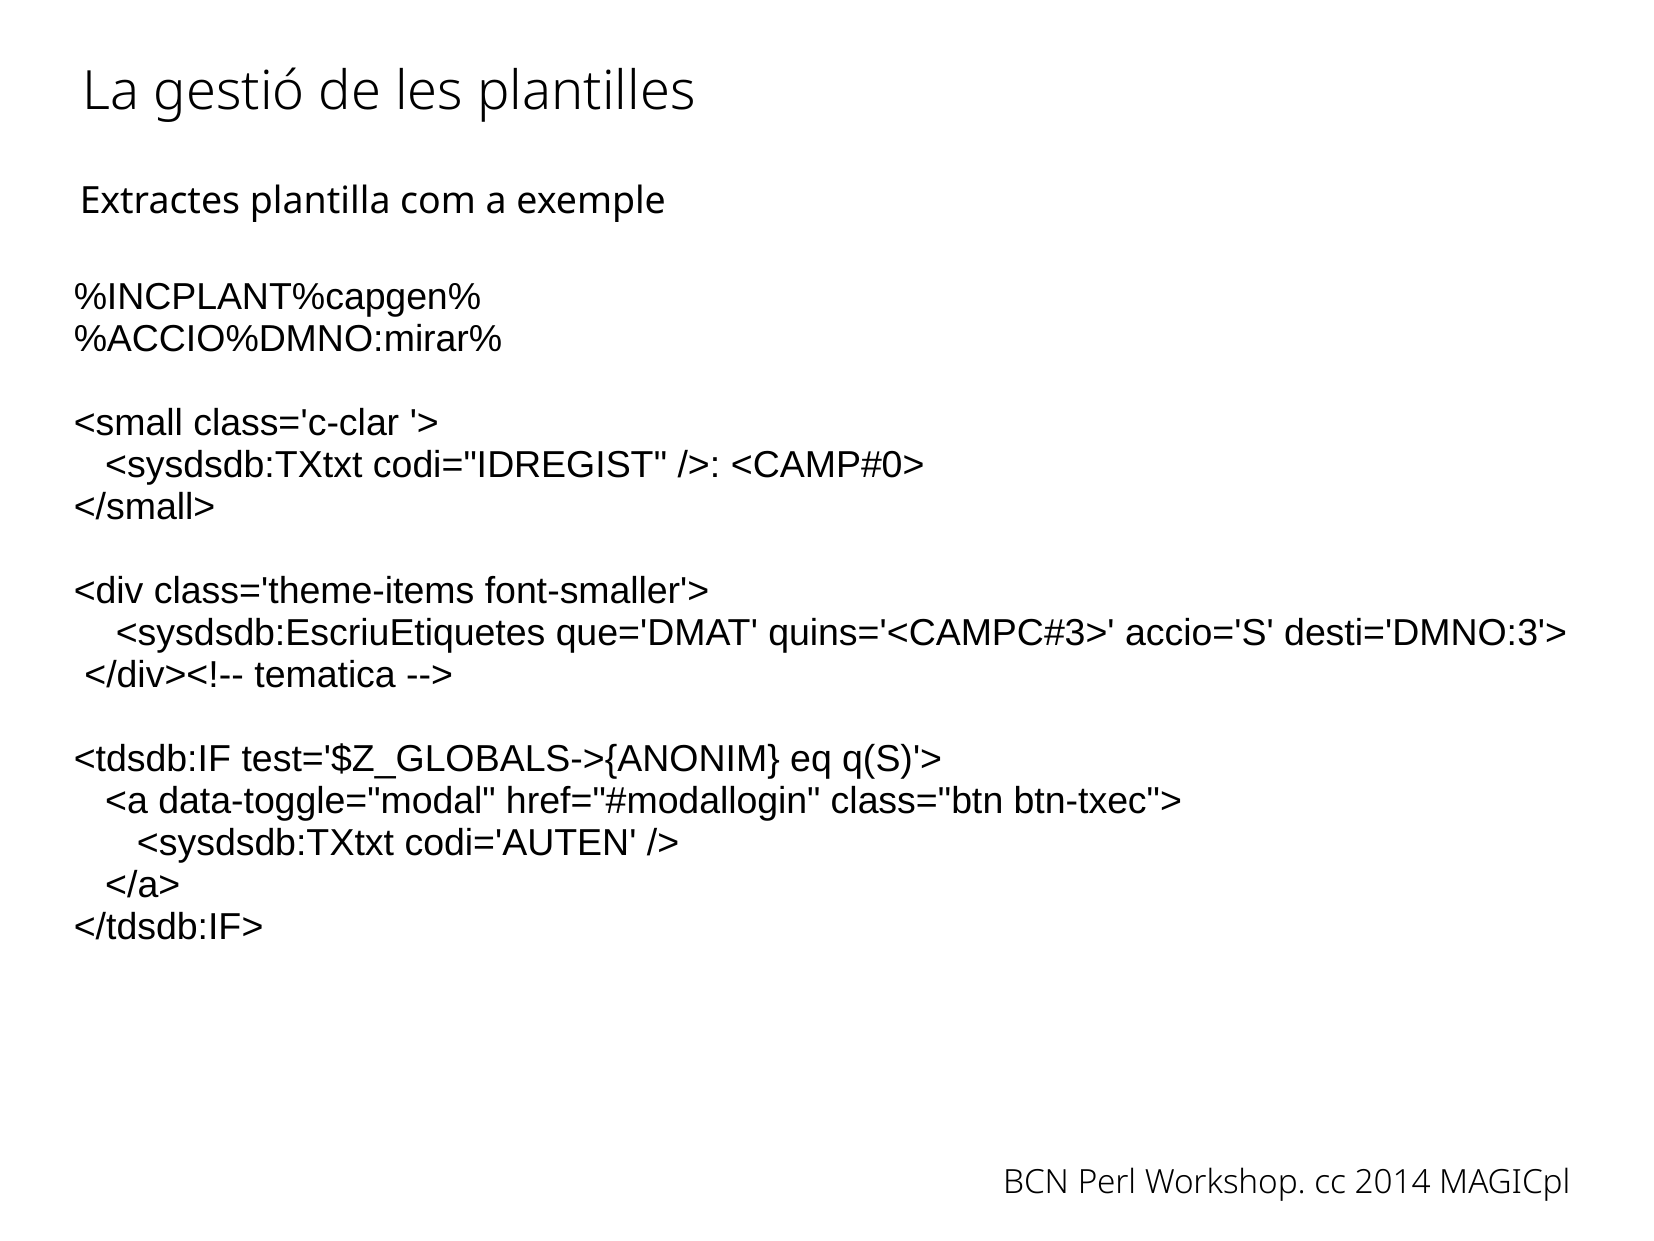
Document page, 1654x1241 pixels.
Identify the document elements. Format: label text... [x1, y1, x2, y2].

title BCN Perl Workshop. cc 2014 MAGICpl [82, 1139, 1571, 1223]
title La gestió de les plantilles [82, 47, 1571, 130]
text_box Extractes plantilla com a exemple [64, 166, 1424, 227]
text_box %INCPLANT%capgen% %ACCIO%DMNO:mirar% <small class='c-clar '> <sysdsdb:TXtxt codi="IDREGIST" />: <CAMP#0> </small> <div class='theme-items font-smaller'> <sysdsdb:EscriuEtiquetes que='DMAT' quins='<CAMPC#3>' accio='S' desti='DMNO:3'> </div><!-- tematica --> <tdsdb:IF test='$Z_GLOBALS->{ANONIM} eq q(S)'> <a data-toggle="modal" href="#modallogin" class="btn btn-txec"> <sysdsdb:TXtxt codi='AUTEN' /> </a> </tdsdb:IF> [59, 226, 1607, 1123]
